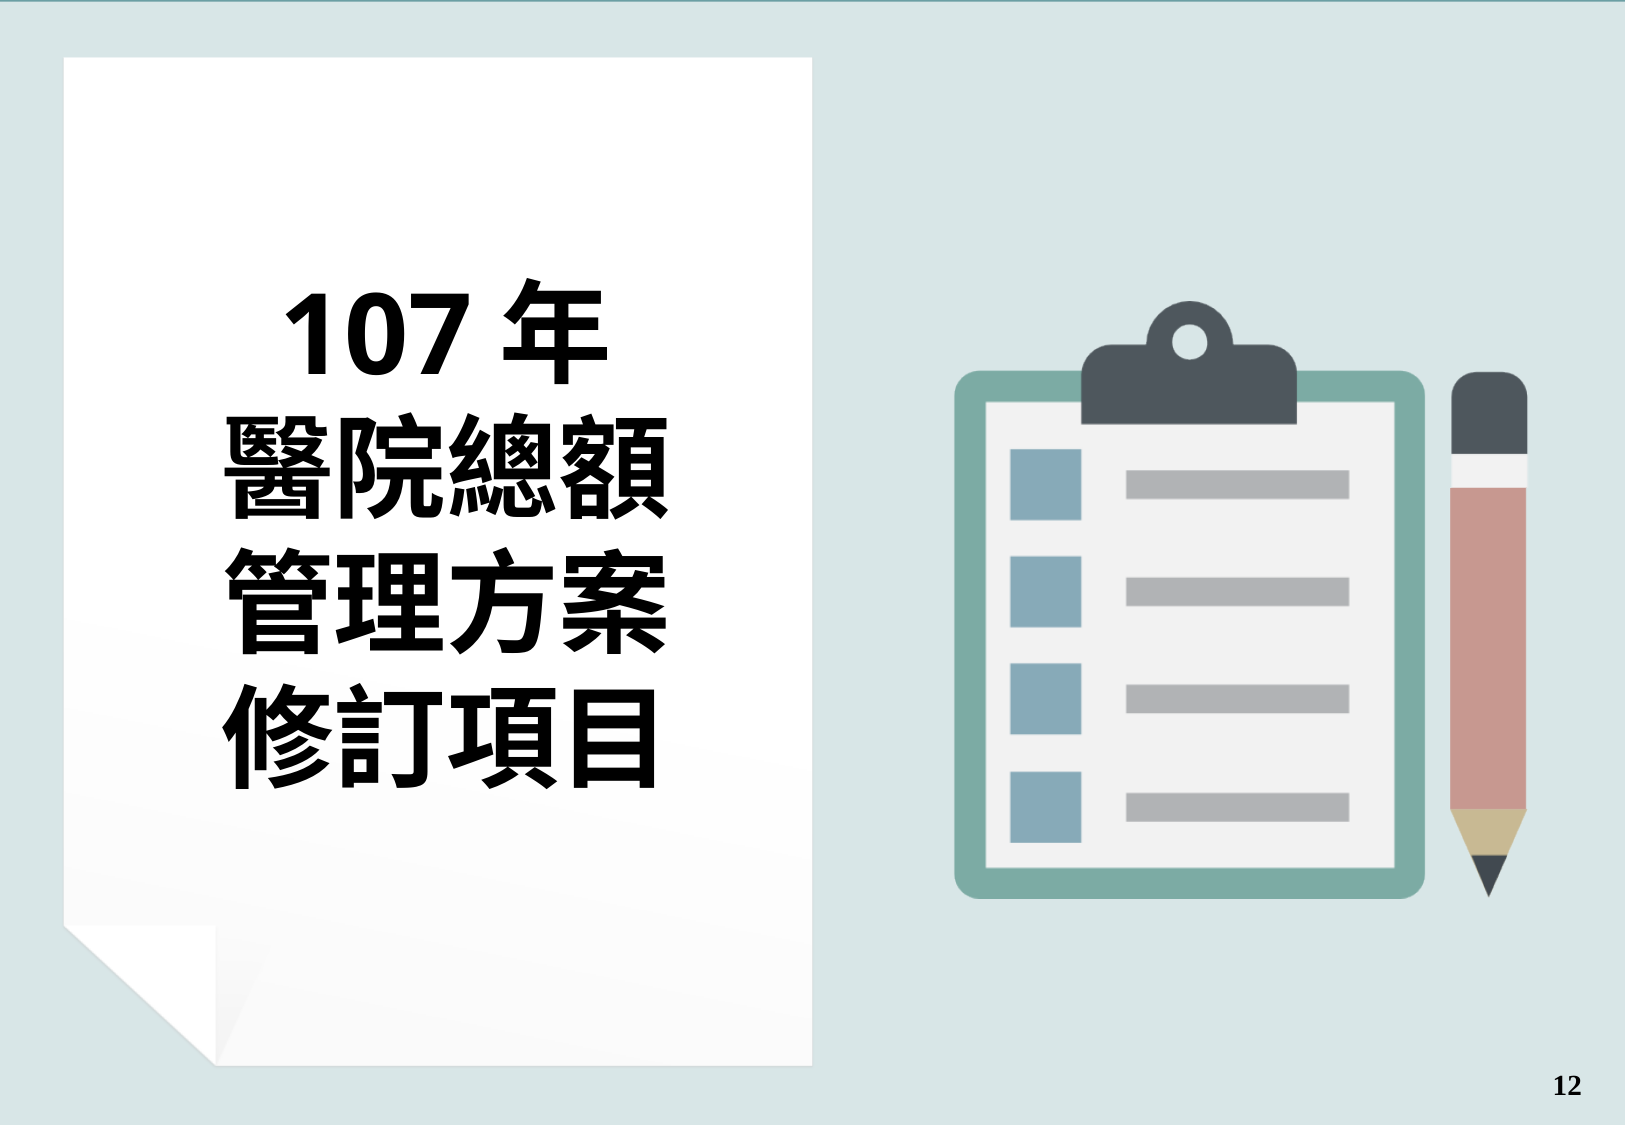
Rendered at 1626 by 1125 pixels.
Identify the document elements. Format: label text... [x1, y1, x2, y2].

picture [942, 301, 1540, 899]
text_box [0, 2, 1625, 1125]
title 107年 醫院總額 管理方案 修訂項目 [83, 113, 810, 951]
text_box <編號> [1509, 1042, 1625, 1125]
